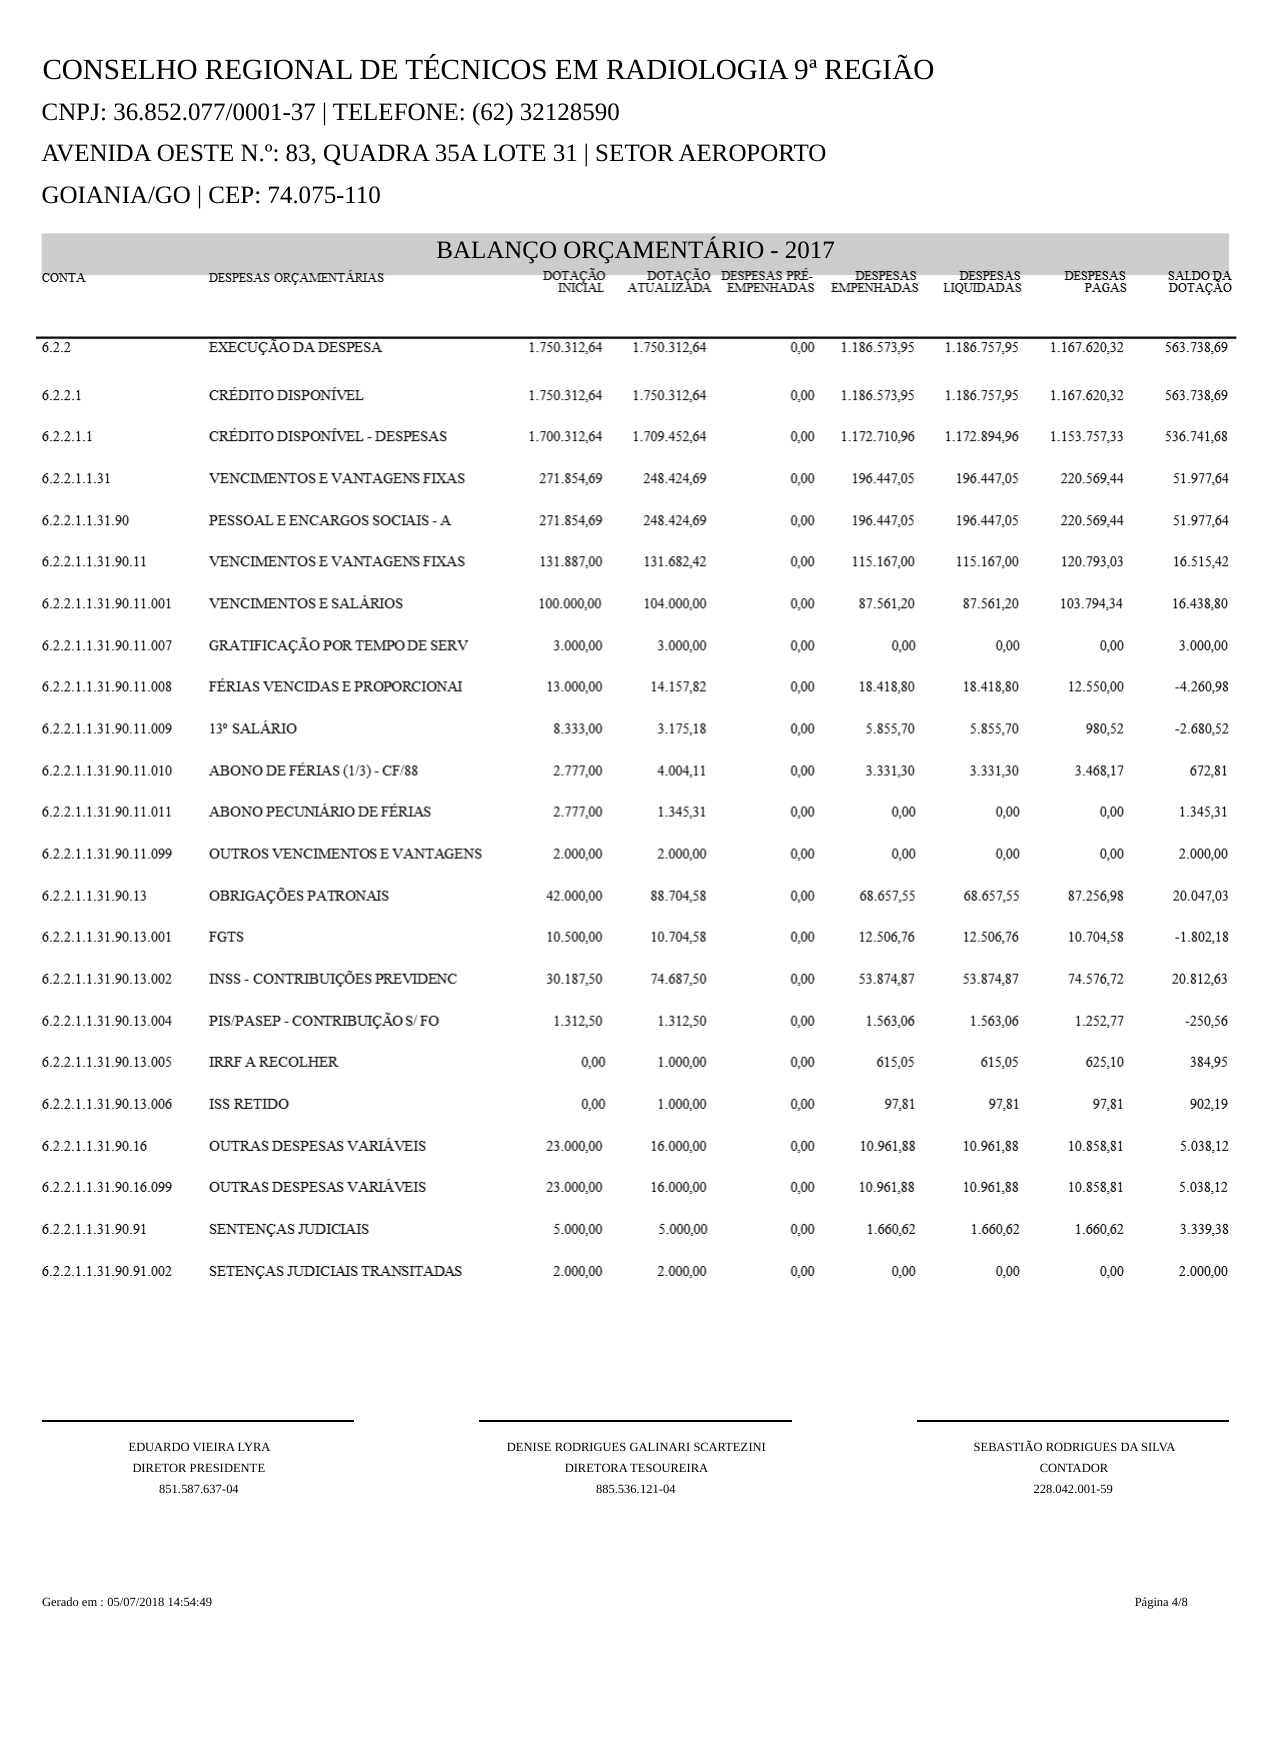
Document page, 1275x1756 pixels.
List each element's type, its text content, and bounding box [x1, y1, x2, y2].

text_box CONSELHO REGIONAL DE TÉCNICOS EM RADIOLOGIA 9ª REGIÃO CNPJ: 36.852.077/0001-37 | TELEFONE: (62) 32128590 AVENIDA OESTE N.º: 83, QUADRA 35A LOTE 31 | SETOR AEROPORTO GOIANIA/GO | CEP: 74.075-110 [39, 50, 942, 207]
text_box Página 4/8 [1132, 1593, 1190, 1611]
text_box DENISE RODRIGUES GALINARI SCARTEZINI DIRETORA TESOUREIRA 885.536.121-04 [504, 1433, 768, 1492]
picture [35, 263, 1237, 1301]
text_box SEBASTIÃO RODRIGUES DA SILVA CONTADOR 228.042.001-59 [968, 1433, 1178, 1492]
text_box BALANÇO ORÇAMENTÁRIO - 2017 [41, 233, 1230, 263]
text_box Gerado em : 05/07/2018 14:54:49 [39, 1593, 214, 1611]
text_box EDUARDO VIEIRA LYRA DIRETOR PRESIDENTE 851.587.637-04 [124, 1433, 273, 1492]
